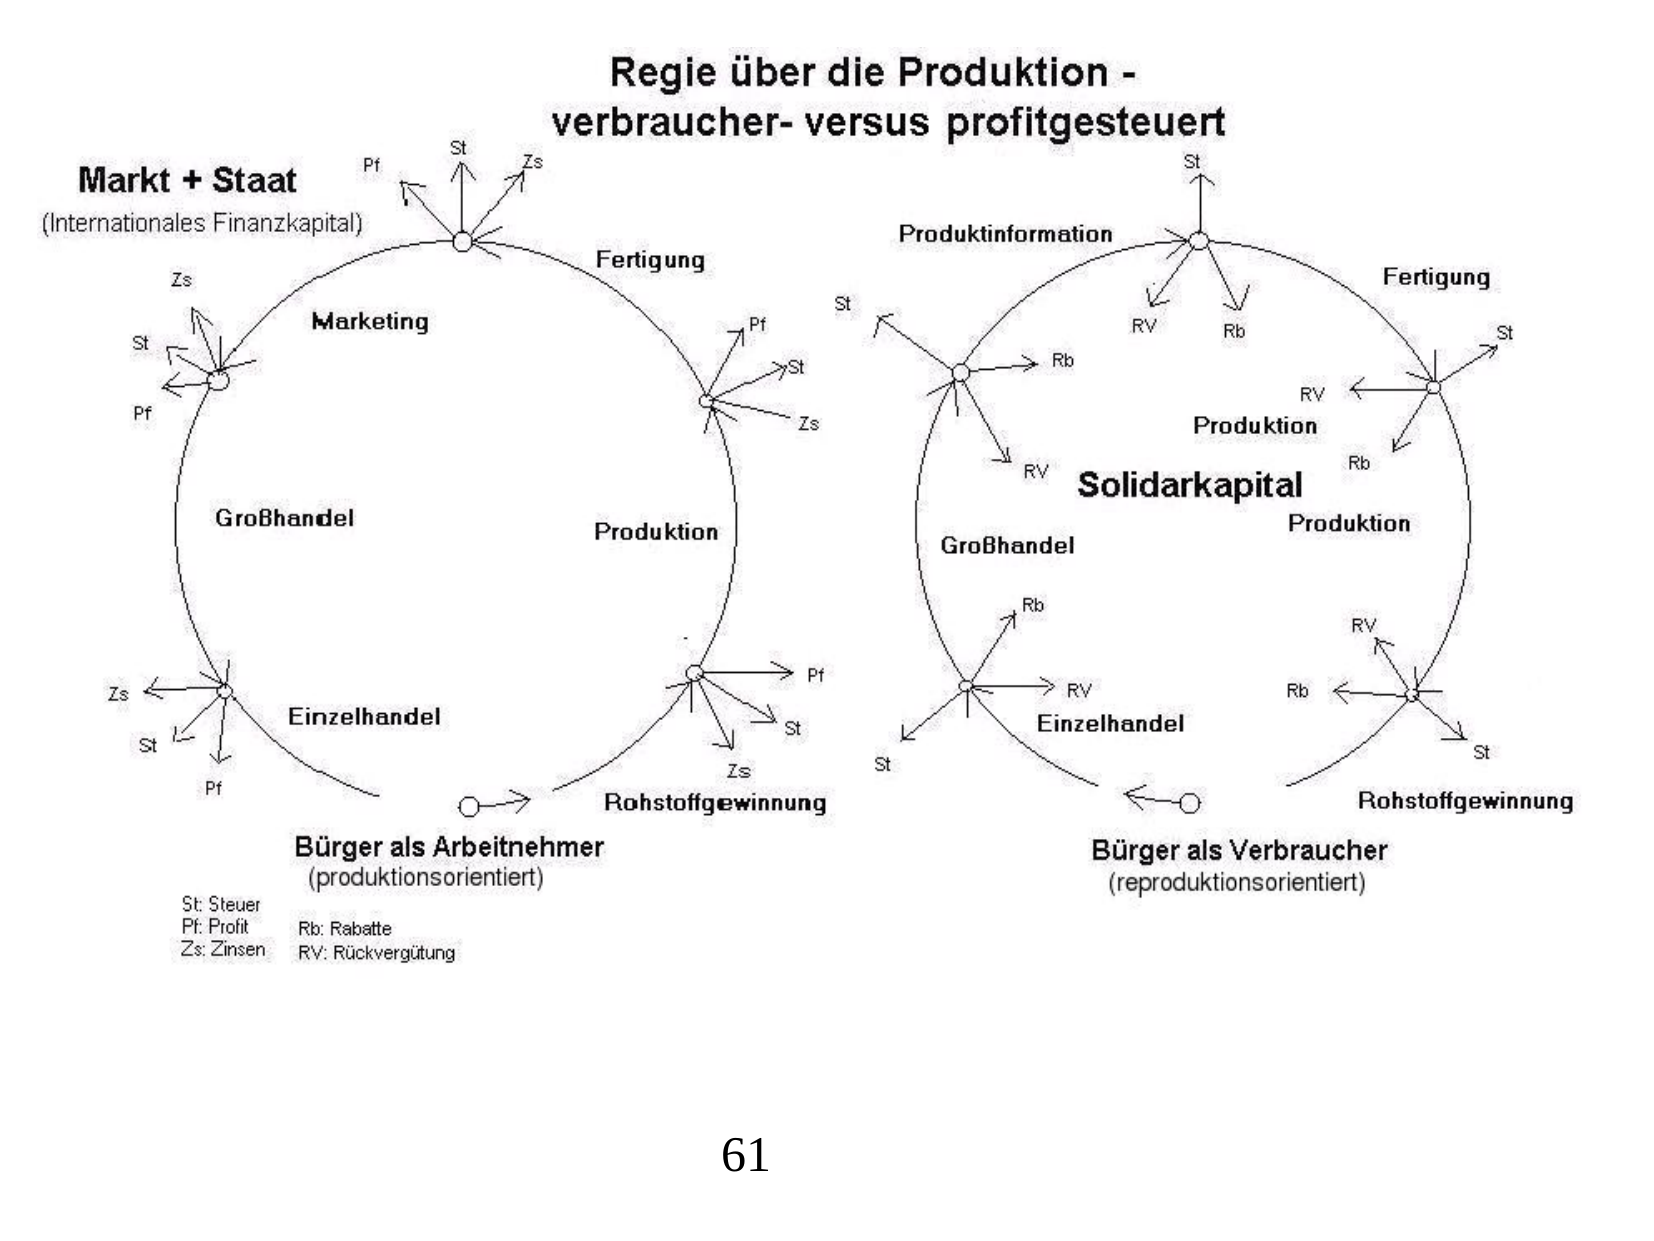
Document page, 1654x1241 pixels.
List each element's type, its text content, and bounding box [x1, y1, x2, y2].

text_box <Foliennummer> [721, 1126, 1074, 1188]
picture [37, 47, 1636, 1112]
